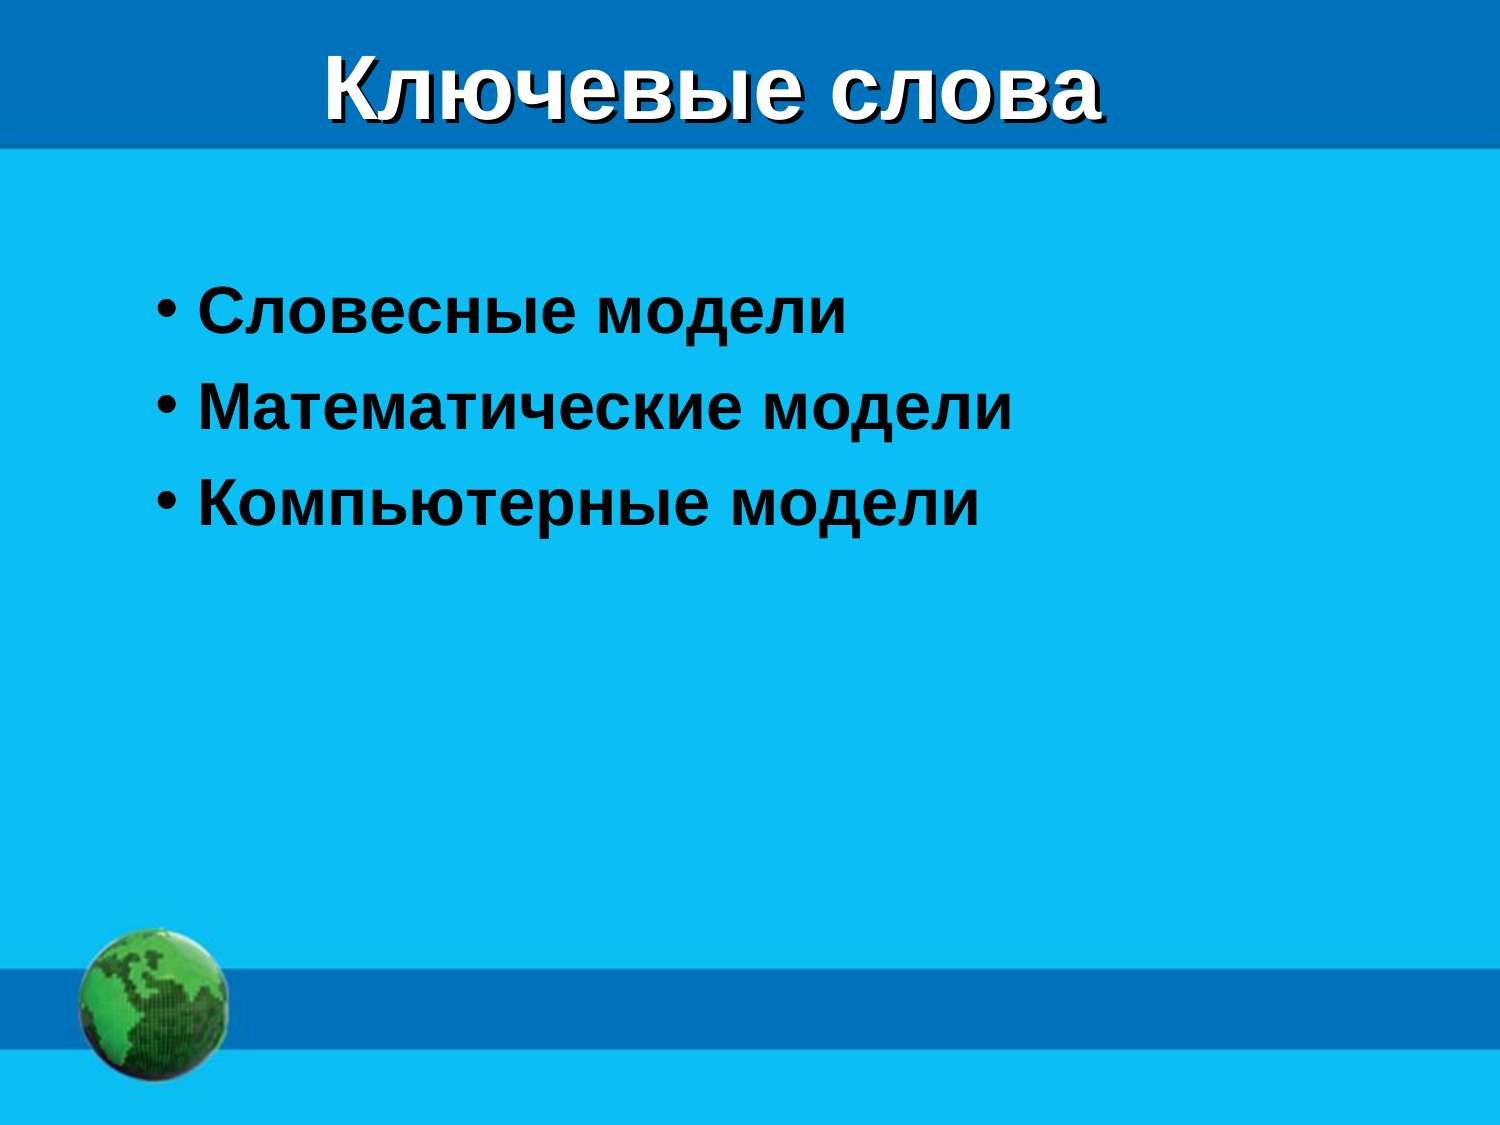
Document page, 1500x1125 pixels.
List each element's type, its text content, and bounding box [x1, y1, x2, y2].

text_box Ключевые слова [0, 30, 1426, 135]
text_box Словесные модели Математические модели Компьютерные модели [53, 243, 1426, 657]
picture [0, 926, 1500, 1086]
picture [0, 0, 1500, 146]
